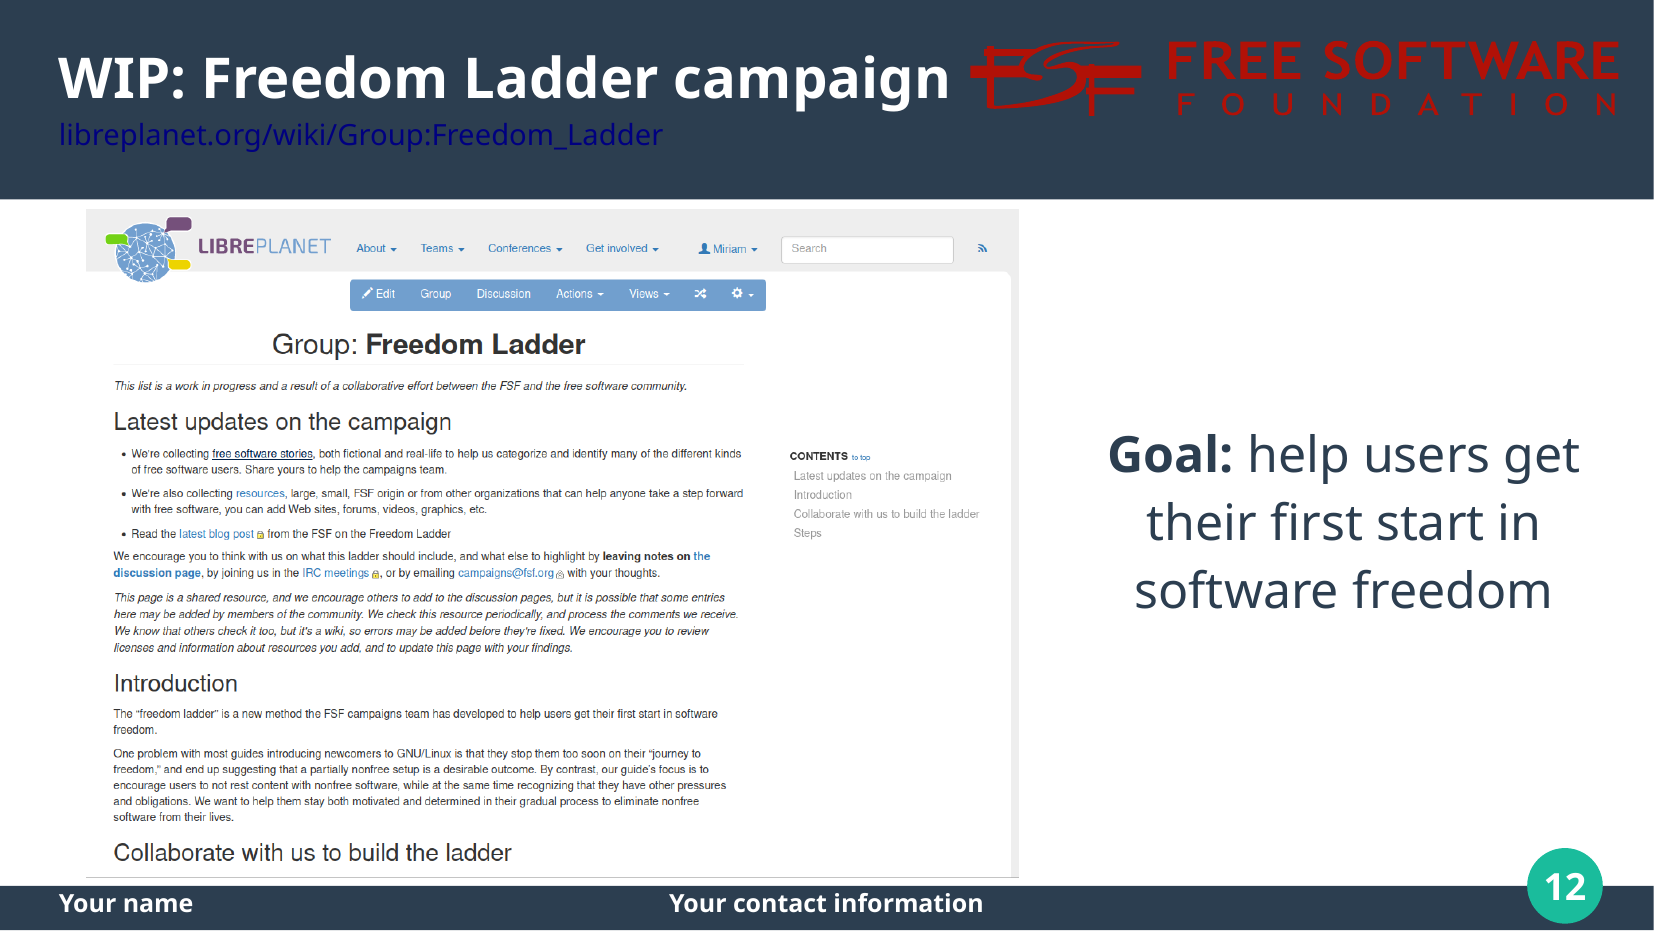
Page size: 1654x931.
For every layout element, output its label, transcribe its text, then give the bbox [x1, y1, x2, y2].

picture [86, 209, 1019, 878]
title WIP: Freedom Ladder campaign libreplanet.org/wiki/Group:Freedom_Ladder [59, 37, 1595, 156]
text_box Goal: help users get their first start in software freedom [1081, 262, 1607, 826]
